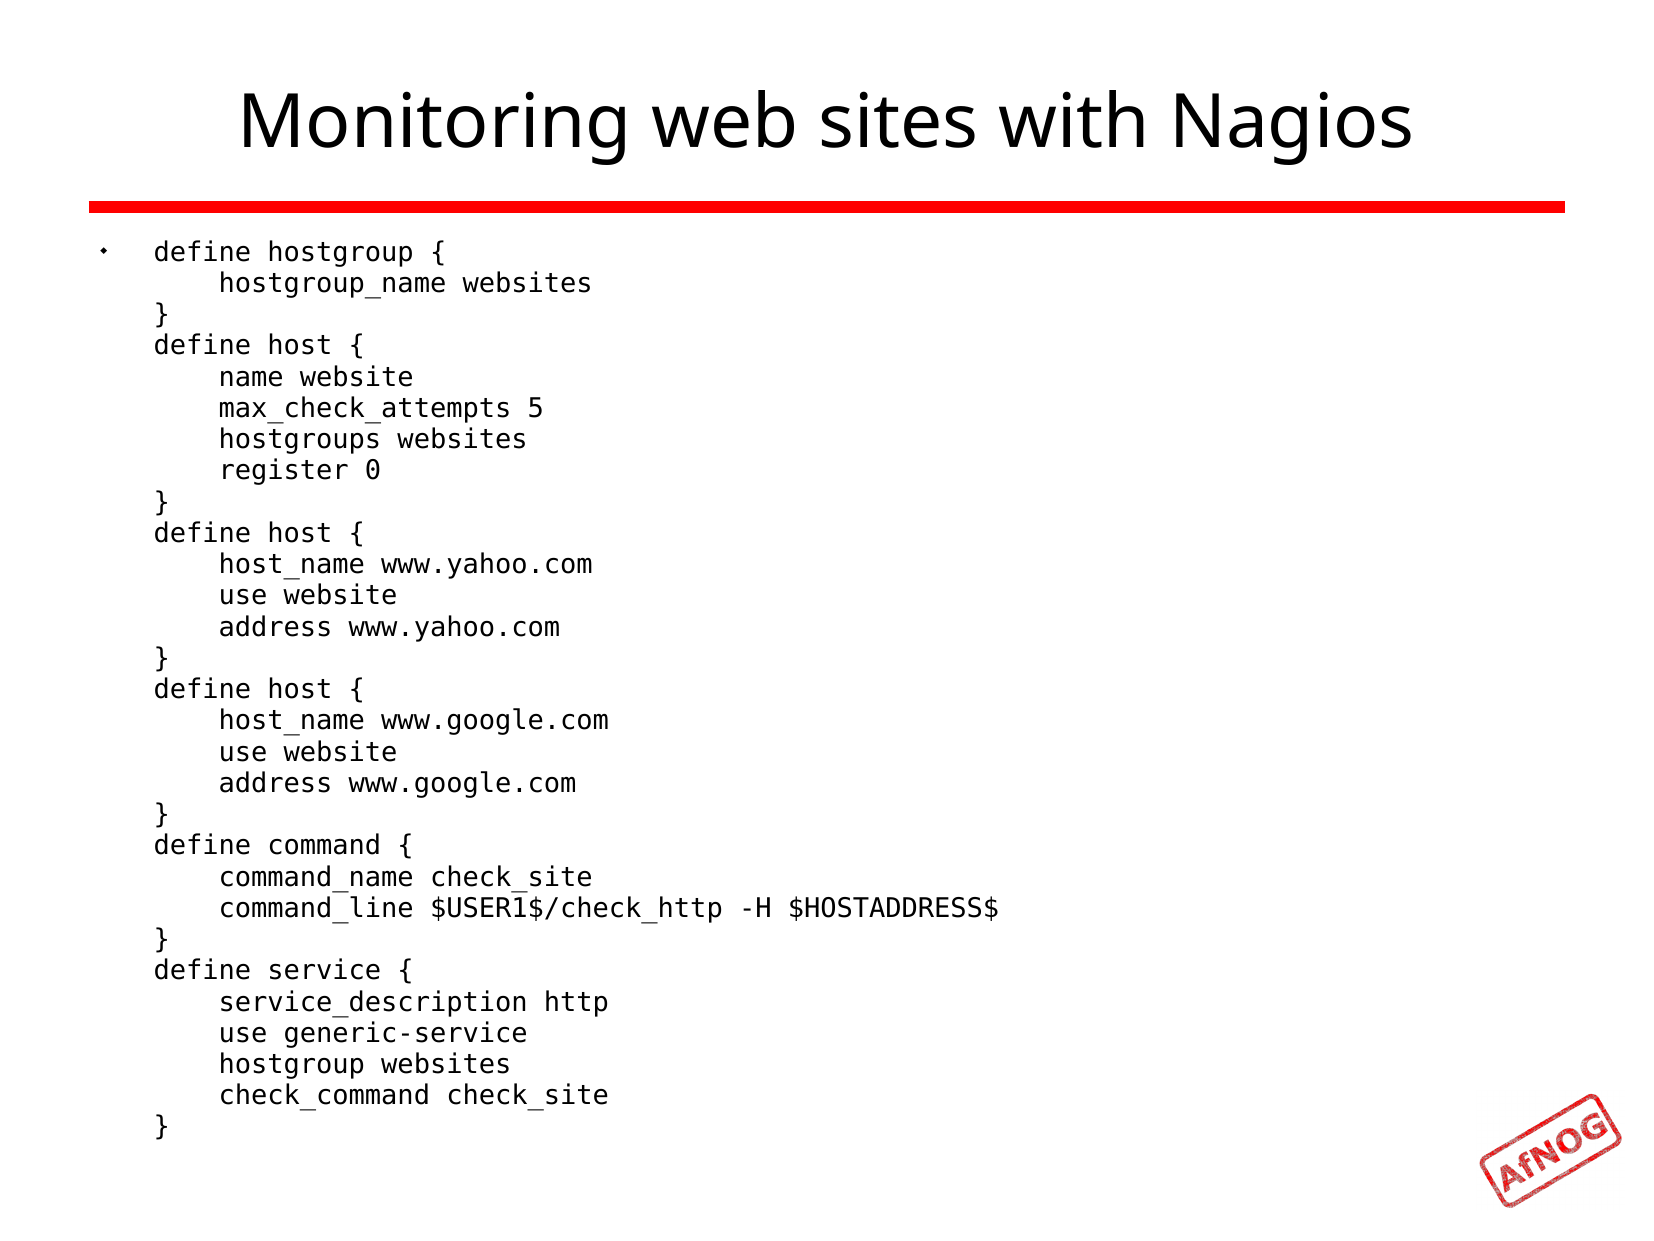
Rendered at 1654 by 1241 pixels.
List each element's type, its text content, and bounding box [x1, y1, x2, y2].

title Monitoring web sites with Nagios [82, 29, 1571, 207]
list define hostgroup { hostgroup_name websites } define host { name website max_check_attempts 5 hostgroups websites register 0 } define host { host_name www.yahoo.com use website address www.yahoo.com } define host { host_name www.google.com use website address www.google.com } define command { command_name check_site command_line $USER1$/check_http -H $HOSTADDRESS$ } define service { service_description http use generic-service hostgroup websites check_command check_site } [82, 236, 1571, 1143]
picture [1476, 1090, 1625, 1211]
